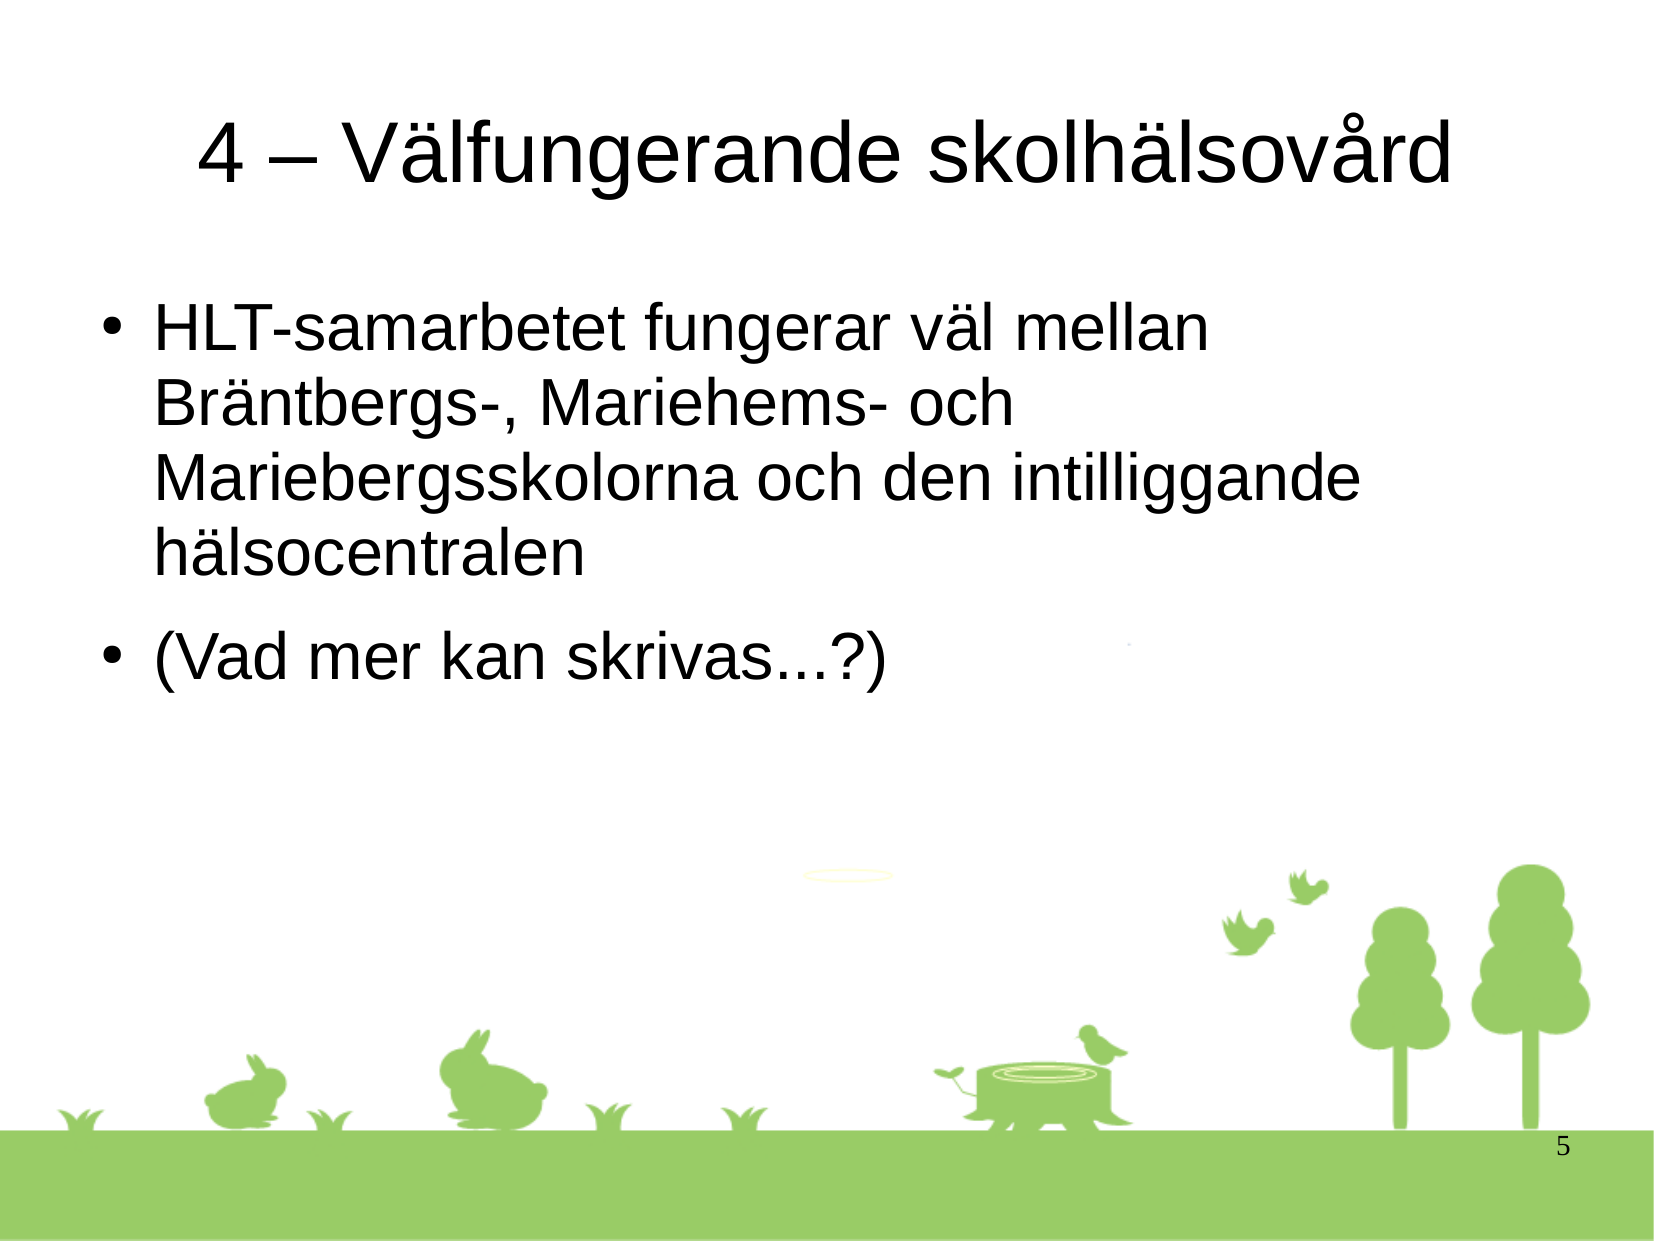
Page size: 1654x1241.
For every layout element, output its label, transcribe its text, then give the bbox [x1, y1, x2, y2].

title 4 – Välfungerande skolhälsovård [82, 49, 1571, 257]
list HLT-samarbetet fungerar väl mellan Bräntbergs-, Mariehems- och Mariebergsskolorna och den intilliggande hälsocentralen (Vad mer kan skrivas...?) [82, 290, 1571, 1010]
picture [0, 0, 1654, 1241]
